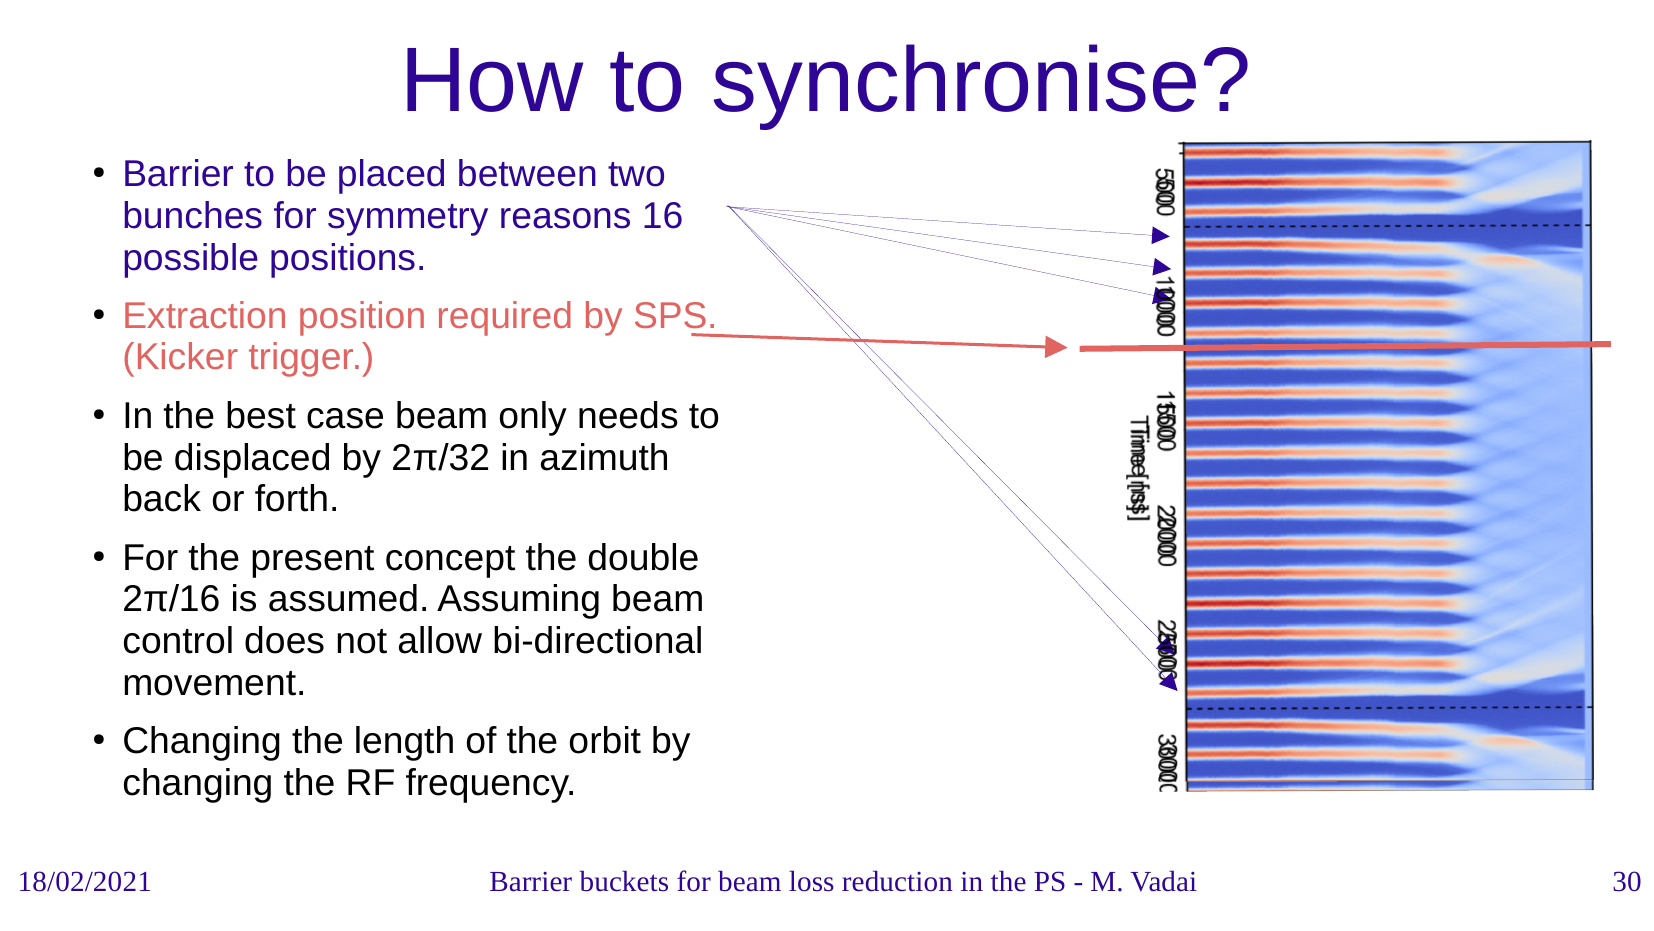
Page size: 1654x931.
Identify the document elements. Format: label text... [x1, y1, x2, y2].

picture [1124, 139, 1592, 345]
title How to synchronise? [82, 1, 1571, 157]
picture [1125, 348, 1594, 792]
list Barrier to be placed between two bunches for symmetry reasons 16 possible positions. Extraction position required by SPS. (Kicker trigger.) In the best case beam only needs to be displaced by 2π/32 in azimuth back or forth. For the present concept the double 2π/16 is assumed. Assuming beam control does not allow bi-directional movement. Changing the length of the orbit by changing the RF frequency. [82, 152, 742, 810]
